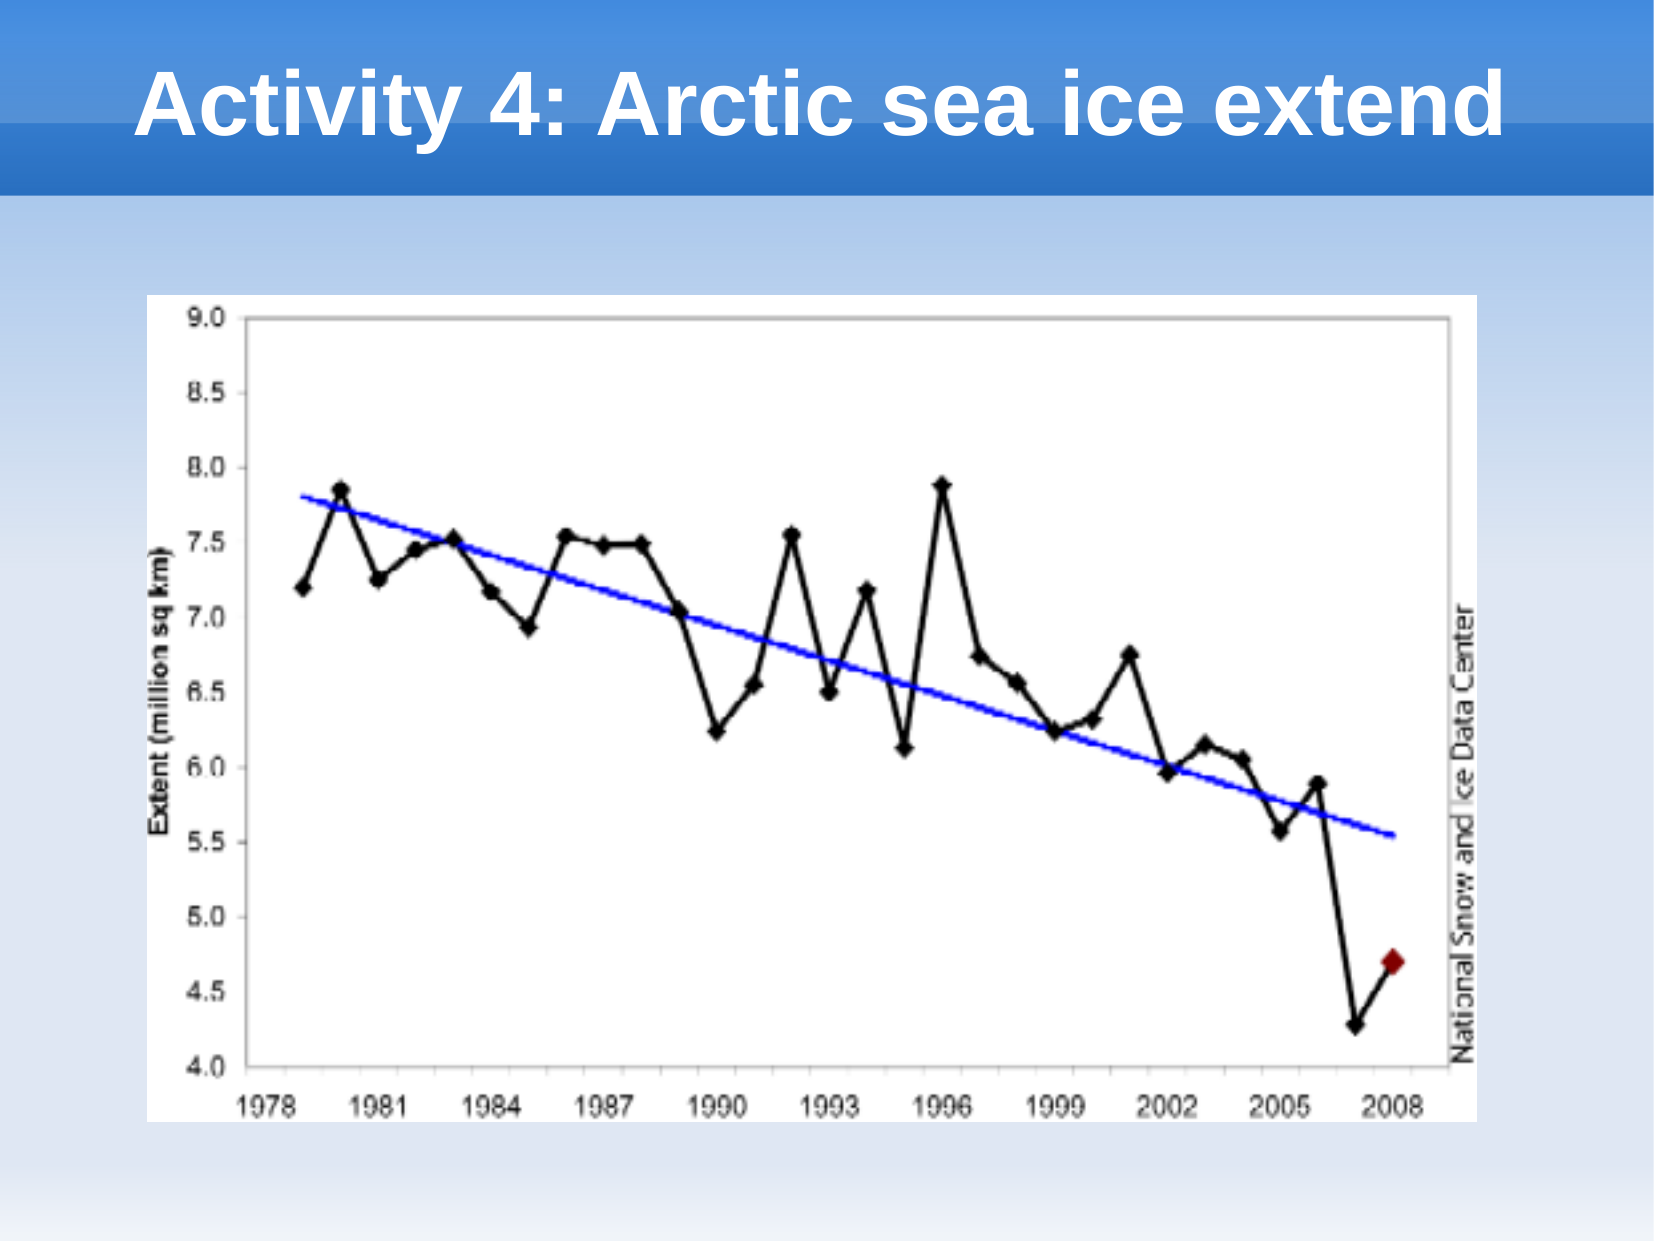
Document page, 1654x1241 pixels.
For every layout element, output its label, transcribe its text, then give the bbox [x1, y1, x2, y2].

picture [0, 0, 1654, 1241]
title Activity 4: Arctic sea ice extend [76, 0, 1565, 208]
